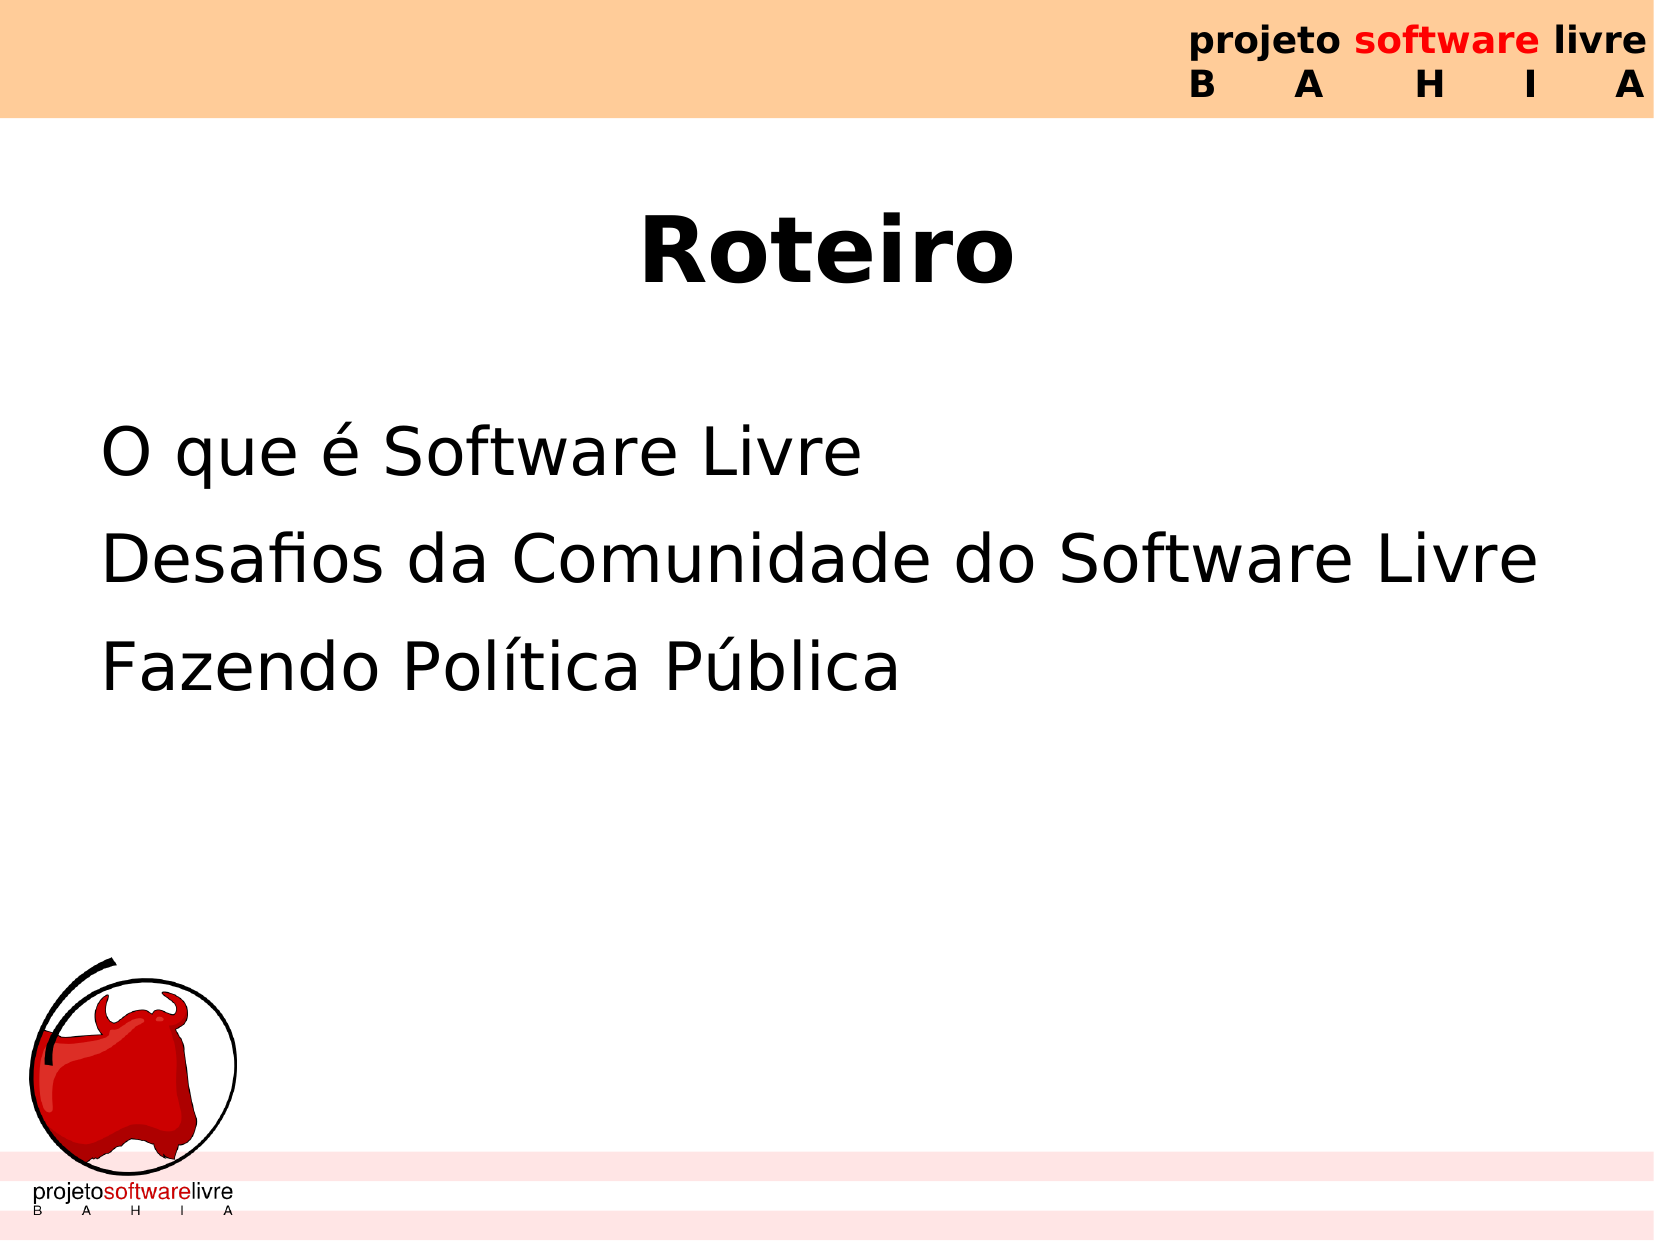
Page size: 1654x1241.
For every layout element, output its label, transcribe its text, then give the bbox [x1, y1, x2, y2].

picture [29, 957, 237, 1215]
list O que é Software Livre Desafios da Comunidade do Software Livre Fazendo Política Pública [82, 413, 1571, 1109]
title Roteiro [82, 118, 1571, 384]
